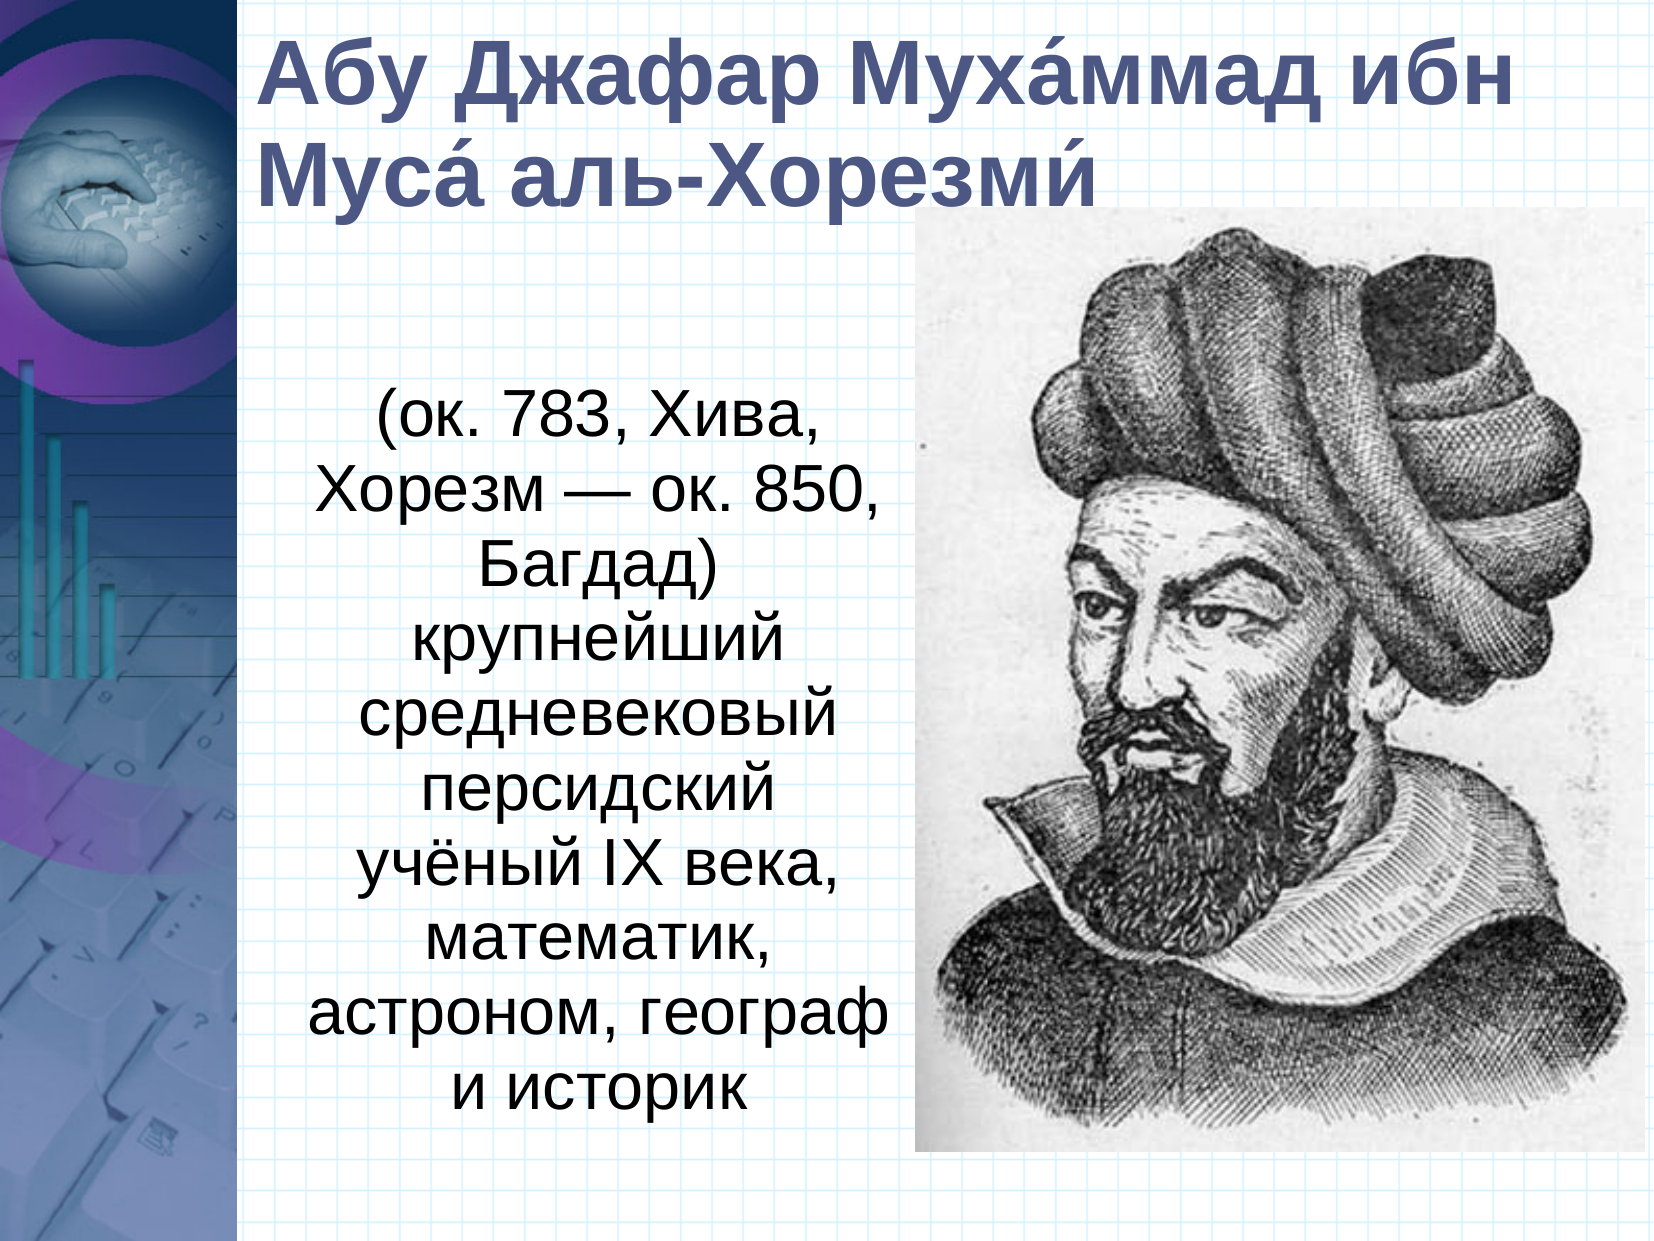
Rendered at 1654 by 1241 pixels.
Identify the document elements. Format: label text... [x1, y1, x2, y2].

picture [0, 0, 1654, 1241]
subtitle (ок. 783, Хива, Хорезм — ок. 850, Багдад) крупнейший средневековый персидский учёный IX века, математик, астроном, географ и историк [265, 375, 897, 1124]
title Абу Джафар Муха́ммад ибн Муса́ аль-Хорезми́ [254, 20, 1640, 228]
